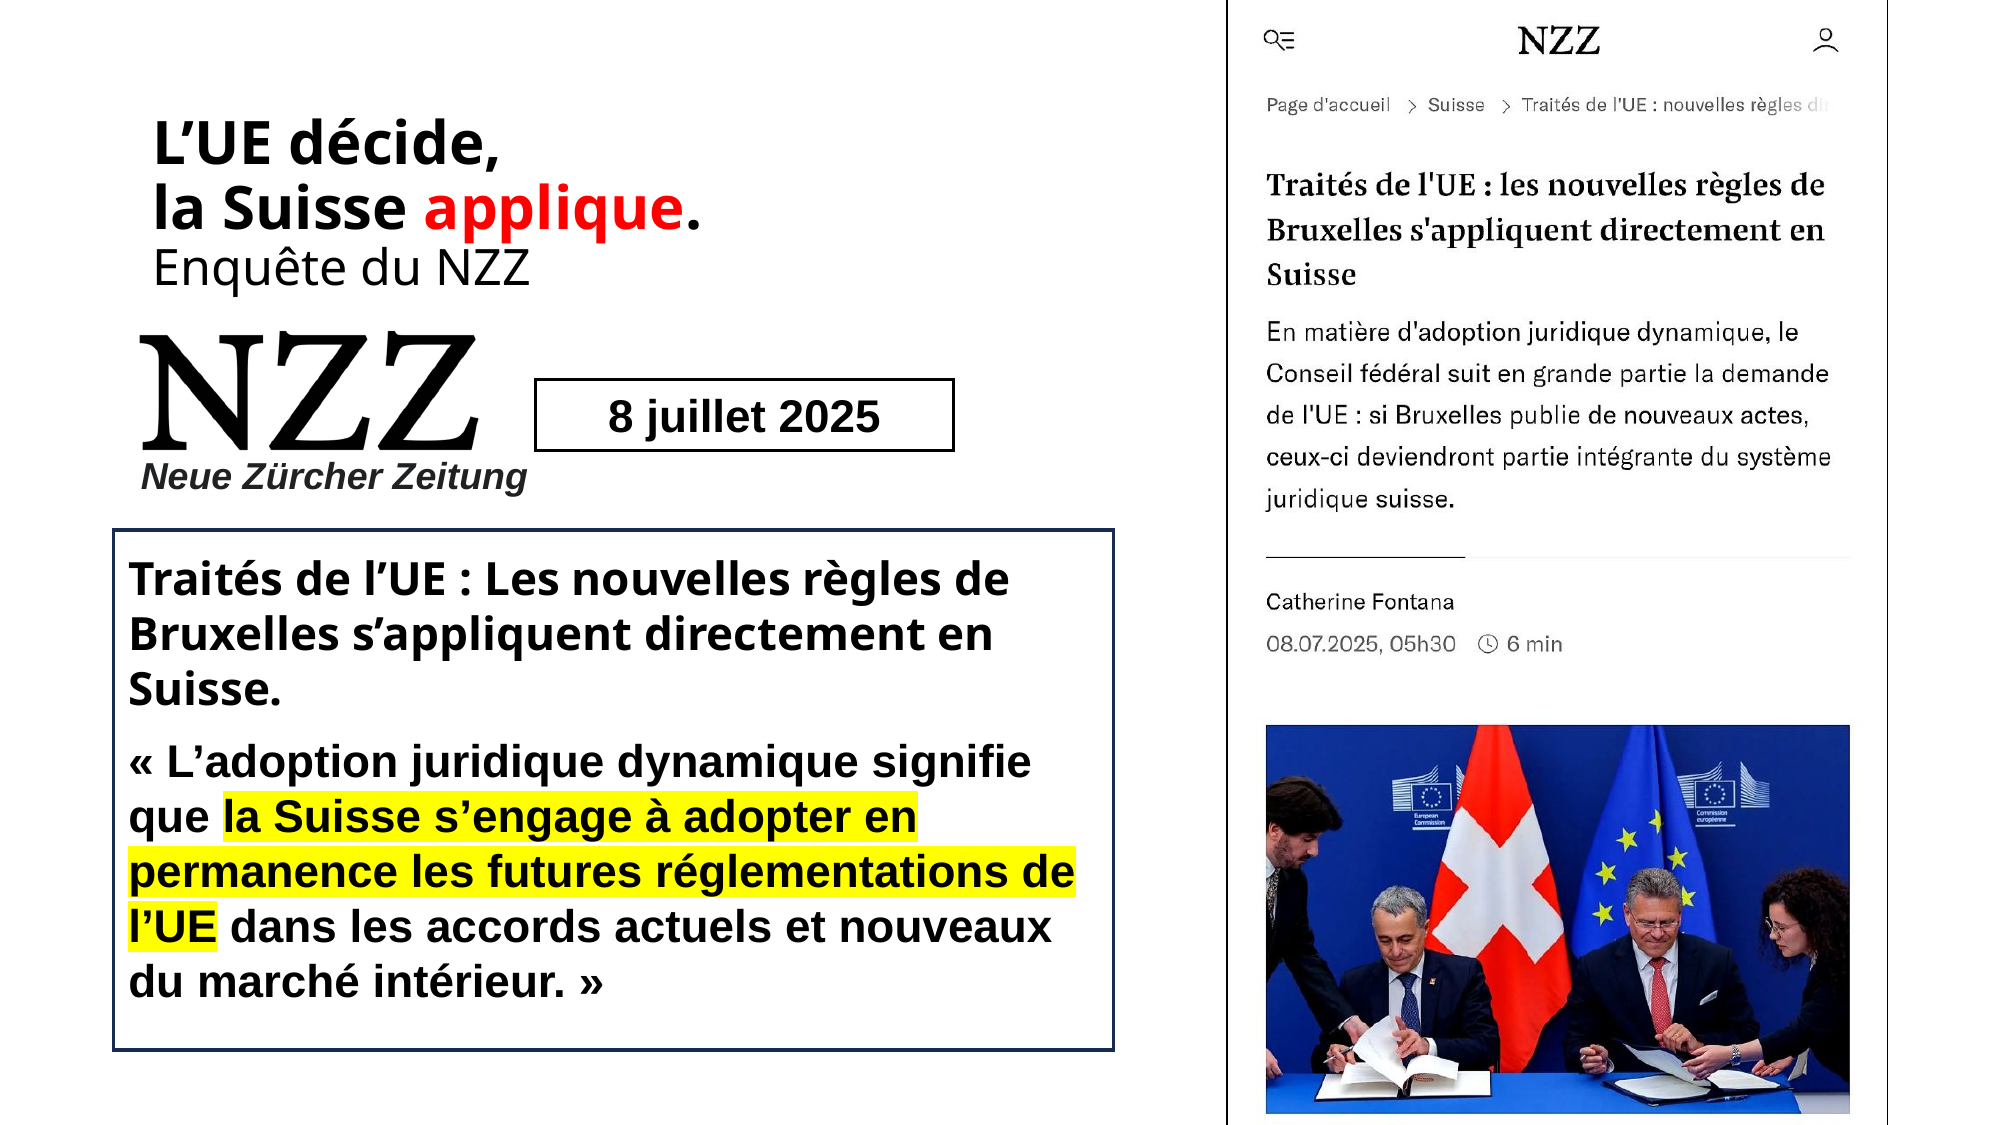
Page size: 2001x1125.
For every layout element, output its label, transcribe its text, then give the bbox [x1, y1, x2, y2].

text_box « L’adoption juridique dynamique signifie que la Suisse s’engage à adopter en permanence les futures réglementations de l’UE dans les accords actuels et nouveaux du marché intérieur. » [115, 723, 1112, 1017]
text_box Traités de l’UE : Les nouvelles règles de Bruxelles s’appliquent directement en Suisse. [115, 542, 1112, 723]
title L’UE décide, la Suisse applique. Enquête du NZZ [137, 105, 1226, 323]
text_box Neue Zürcher Zeitung [125, 444, 1126, 506]
picture [1227, 0, 1887, 1125]
picture [83, 286, 536, 494]
text_box 8 juillet 2025 [536, 379, 954, 444]
